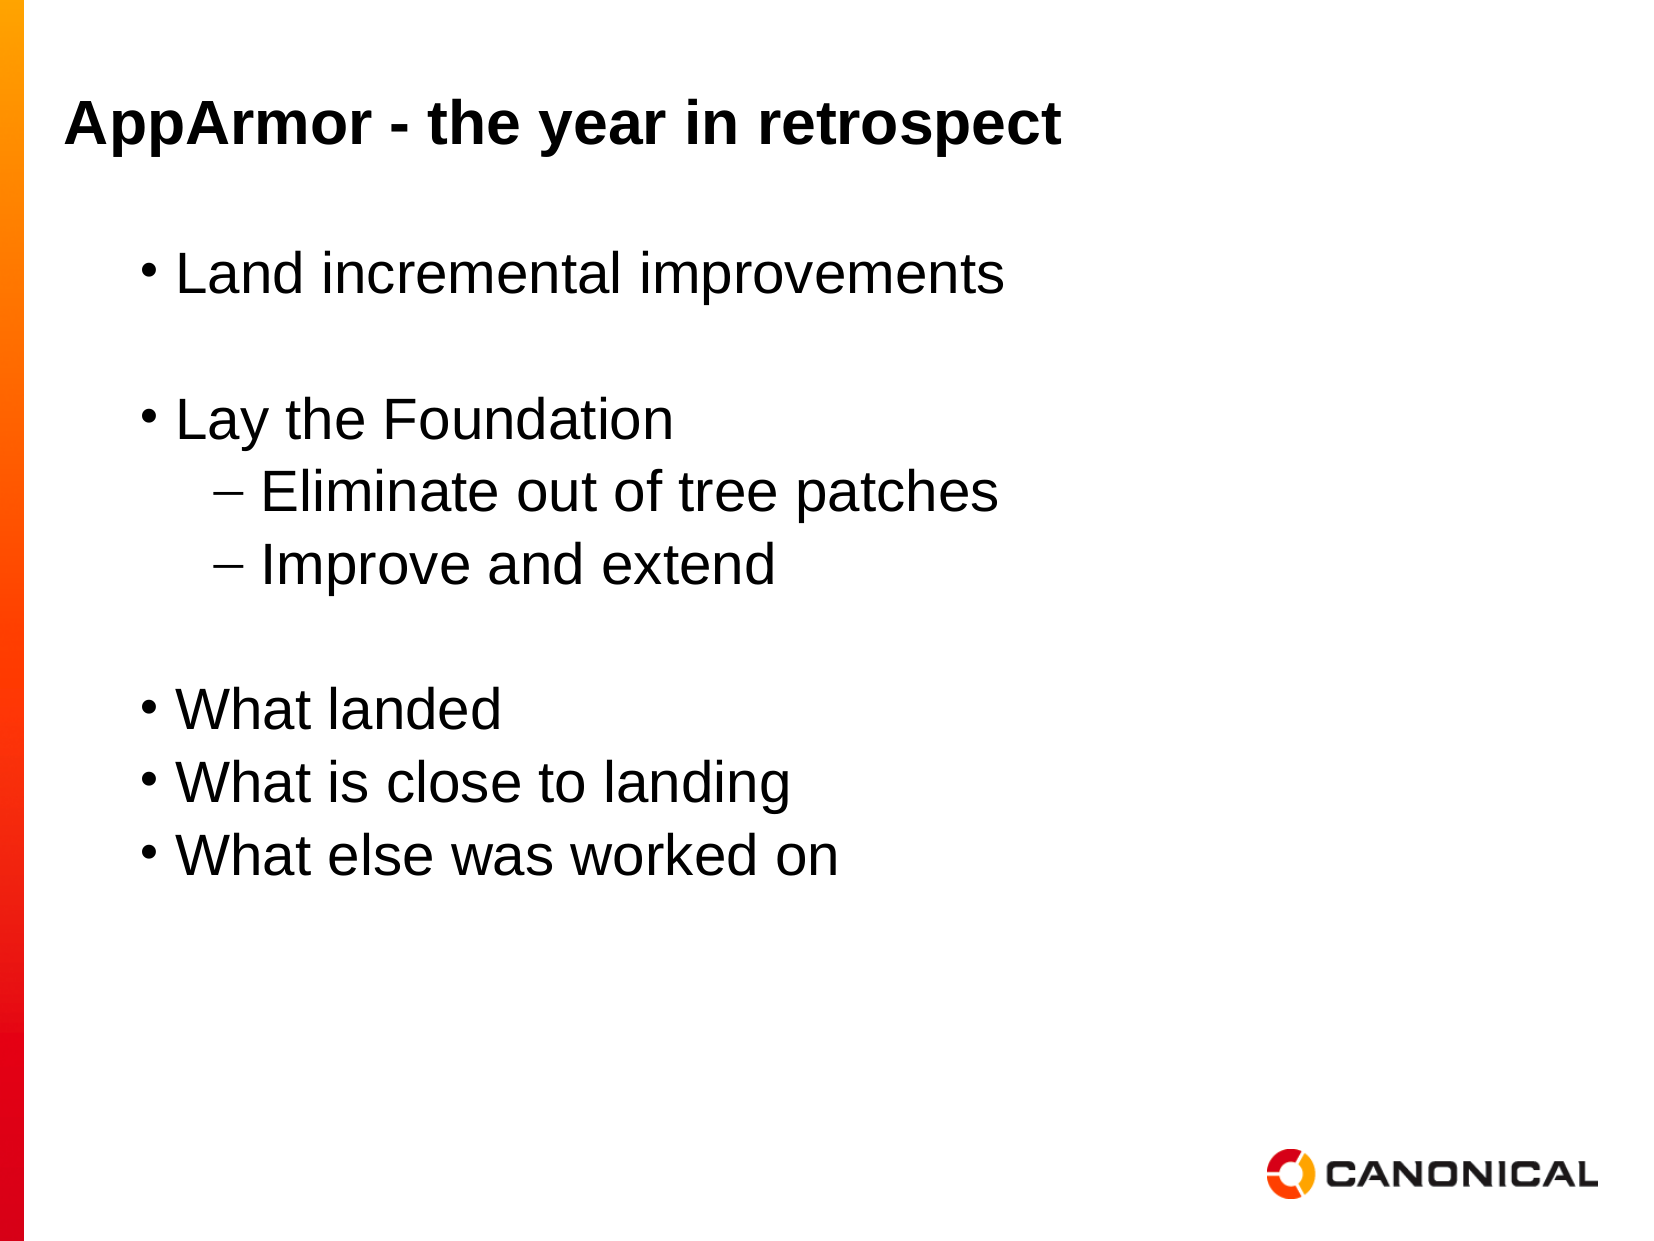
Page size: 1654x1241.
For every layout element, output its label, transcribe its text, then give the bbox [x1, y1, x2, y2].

picture [1267, 1149, 1598, 1199]
text_box Land incremental improvements Lay the Foundation Eliminate out of tree patches Improve and extend What landed What is close to landing What else was worked on [138, 232, 1591, 1104]
picture [0, 0, 24, 1241]
text_box AppArmor - the year in retrospect [64, 88, 1169, 175]
